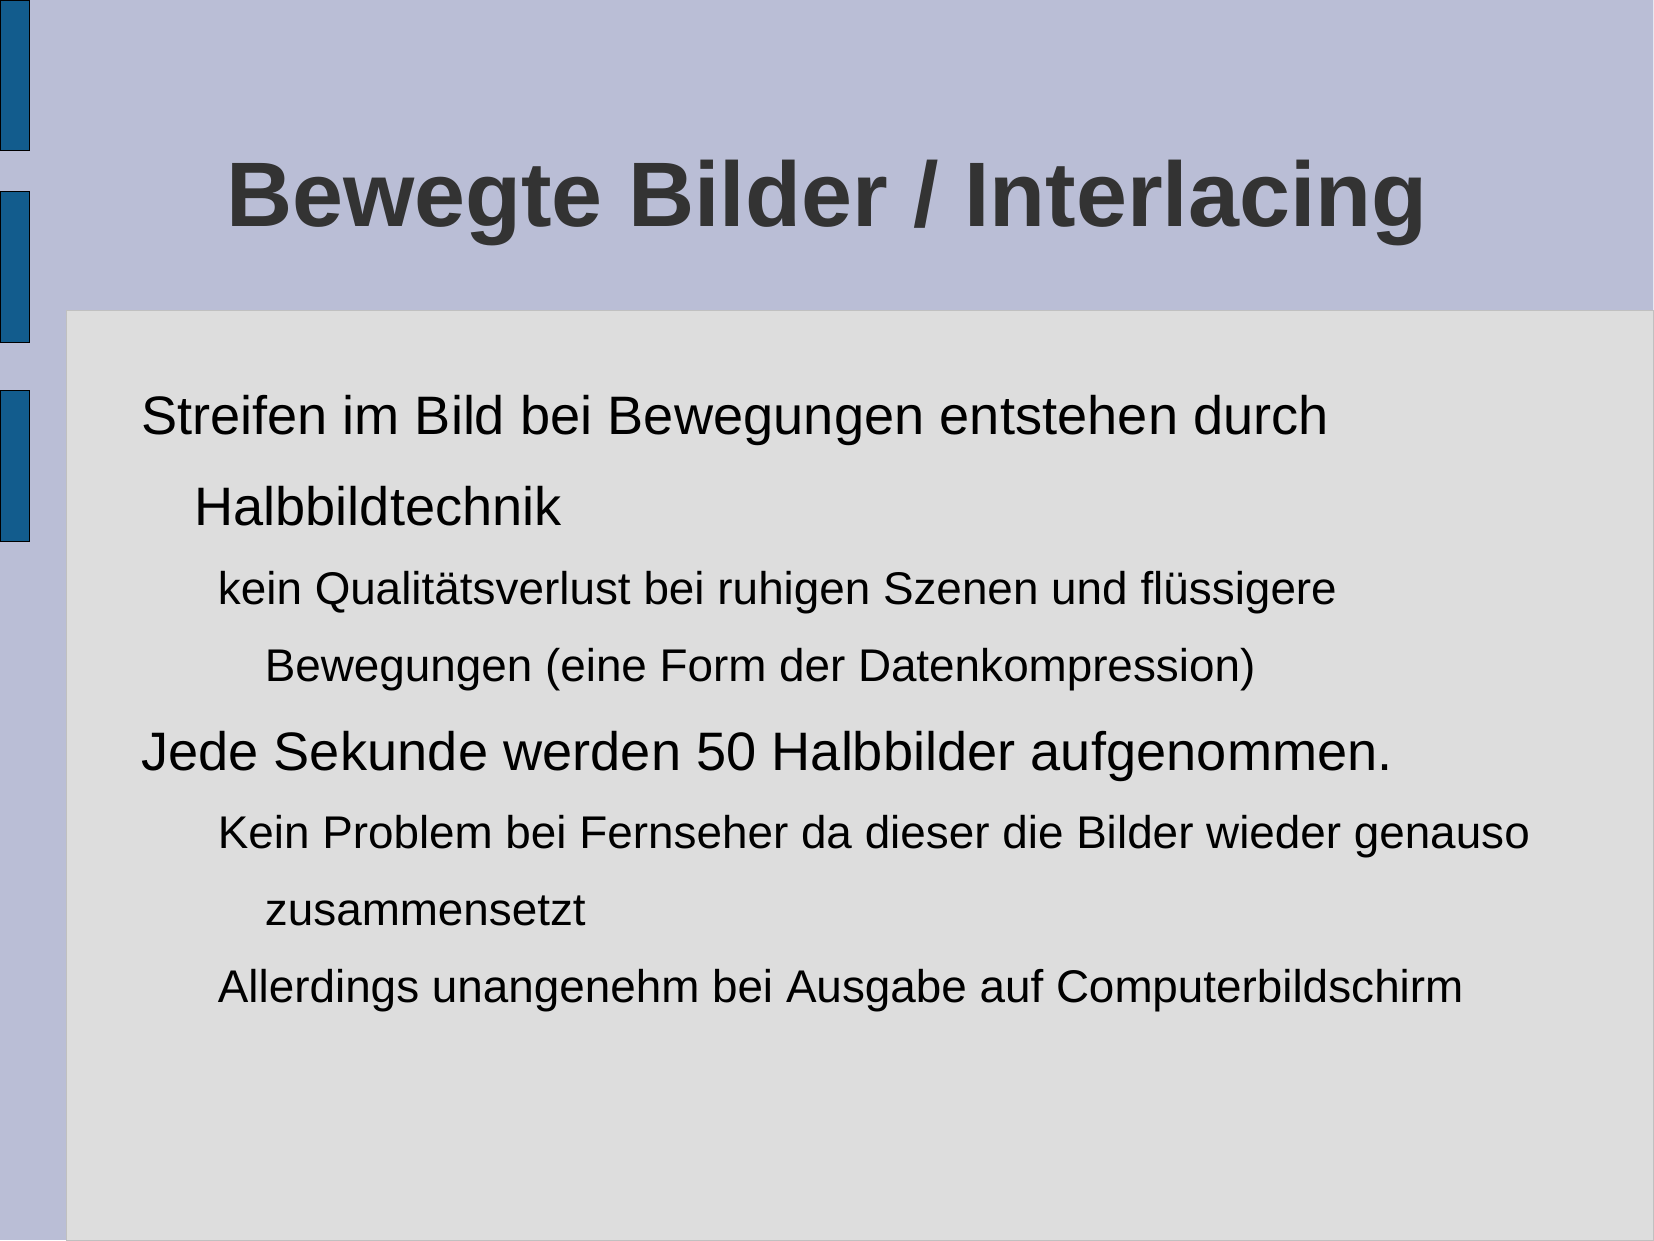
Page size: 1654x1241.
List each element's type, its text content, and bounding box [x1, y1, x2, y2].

list Streifen im Bild bei Bewegungen entstehen durch Halbbildtechnik kein Qualitätsverlust bei ruhigen Szenen und flüssigere Bewegungen (eine Form der Datenkompression) Jede Sekunde werden 50 Halbbilder aufgenommen. Kein Problem bei Fernseher da dieser die Bilder wieder genauso zusammensetzt Allerdings unangenehm bei Ausgabe auf Computerbildschirm [123, 355, 1536, 1182]
title Bewegte Bilder / Interlacing [121, 87, 1534, 302]
